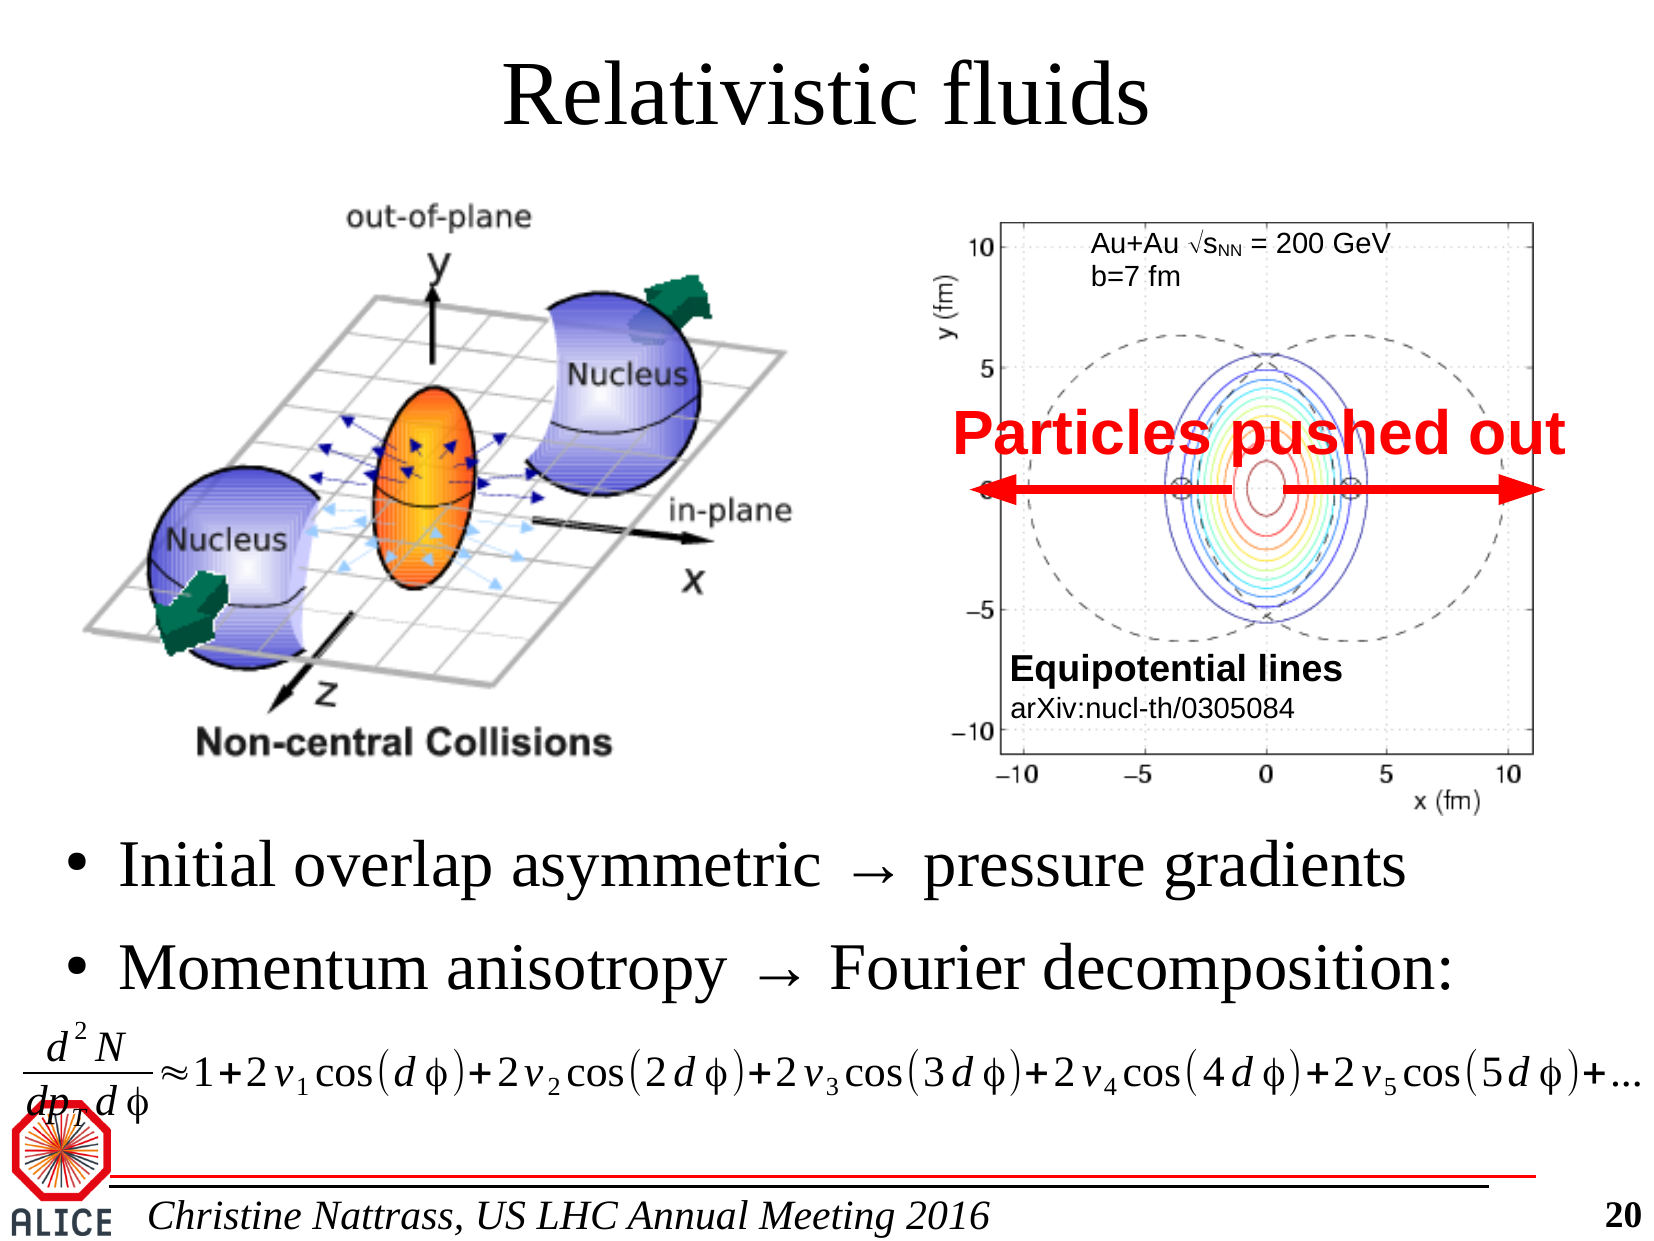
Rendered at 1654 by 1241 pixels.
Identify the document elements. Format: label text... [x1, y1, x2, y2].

text_box Au+Au sNN = 200 GeV b=7 fm [1076, 219, 1407, 301]
picture [11, 1100, 111, 1236]
text_box Particles pushed out [937, 390, 1613, 476]
picture [1508, 476, 1534, 485]
chart [14, 1016, 1649, 1132]
text_box arXiv:nucl-th/0305084 [995, 684, 1492, 753]
picture [82, 188, 809, 773]
picture [933, 222, 1534, 816]
title Relativistic fluids [82, 42, 1571, 145]
list Initial overlap asymmetric → pressure gradients Momentum anisotropy → Fourier decomposition: [47, 826, 1619, 1005]
text_box Equipotential lines [994, 639, 1408, 697]
